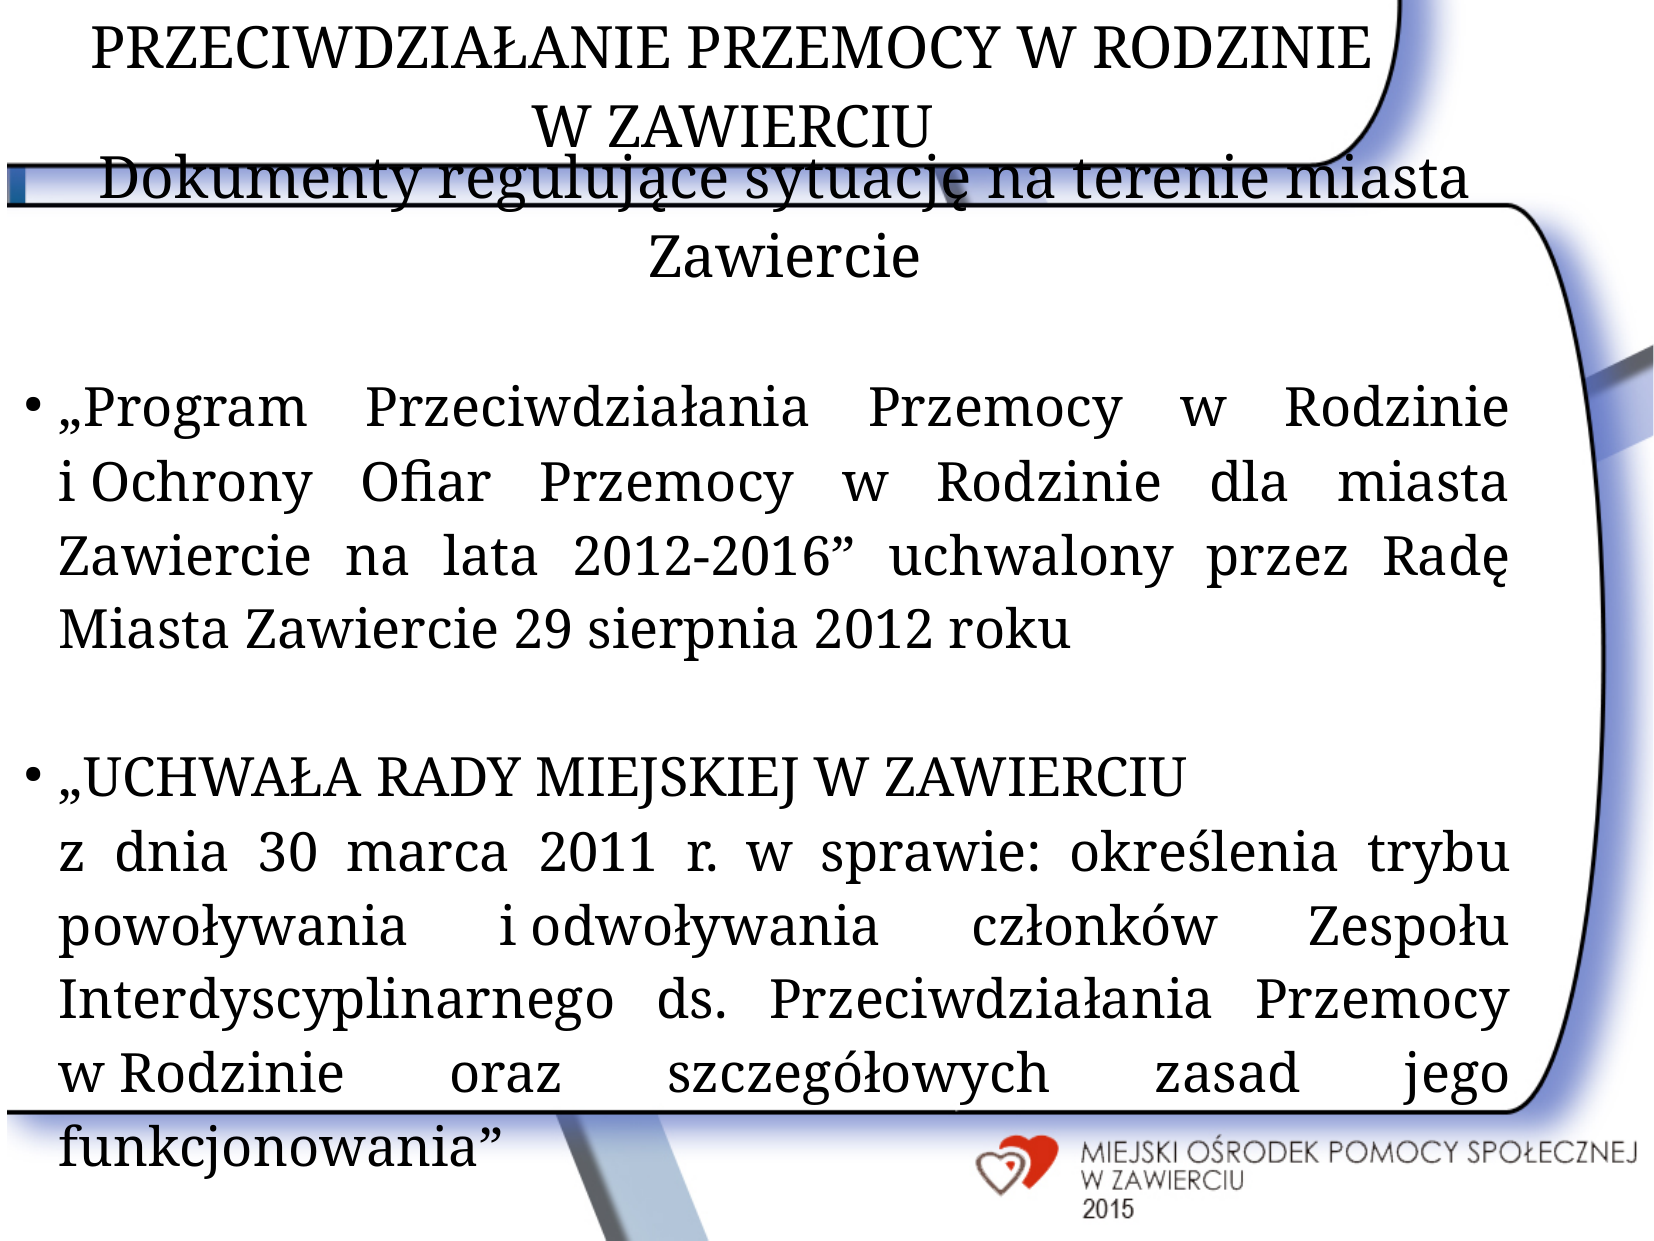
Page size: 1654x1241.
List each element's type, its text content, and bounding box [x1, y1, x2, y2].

picture [707, 169, 720, 180]
title PRZECIWDZIAŁANIE PRZEMOCY W RODZINIE W ZAWIERCIU [0, 5, 1477, 166]
picture [149, 169, 165, 196]
picture [646, 182, 658, 195]
picture [112, 166, 131, 195]
picture [870, 182, 882, 195]
picture [7, 0, 1654, 1241]
picture [269, 166, 281, 171]
picture [1309, 166, 1321, 171]
picture [502, 198, 520, 209]
picture [1447, 182, 1459, 195]
picture [949, 169, 962, 180]
picture [474, 169, 487, 180]
picture [1160, 169, 1173, 180]
picture [1102, 169, 1115, 180]
subtitle Dokumenty regulujące sytuację na terenie miasta Zawiercie „Program Przeciwdziałania Przemocy w Rodzinie i Ochrony Ofiar Przemocy w Rodzinie dla miasta Zawiercie na lata 2012-2016” uchwalony przez Radę Miasta Zawiercie 29 sierpnia 2012 roku „UCHWAŁA RADY MIEJSKIEJ W ZAWIERCIU z dnia 30 marca 2011 r. w sprawie: określenia trybu powoływania i odwoływania członków Zespołu Interdyscyplinarnego ds. Przeciwdziałania Przemocy w Rodzinie oraz szczegółowych zasad jego funkcjonowania” [23, 220, 1512, 1099]
picture [309, 169, 322, 180]
picture [1248, 169, 1261, 180]
picture [505, 169, 516, 184]
picture [1033, 182, 1045, 195]
picture [1368, 182, 1380, 195]
